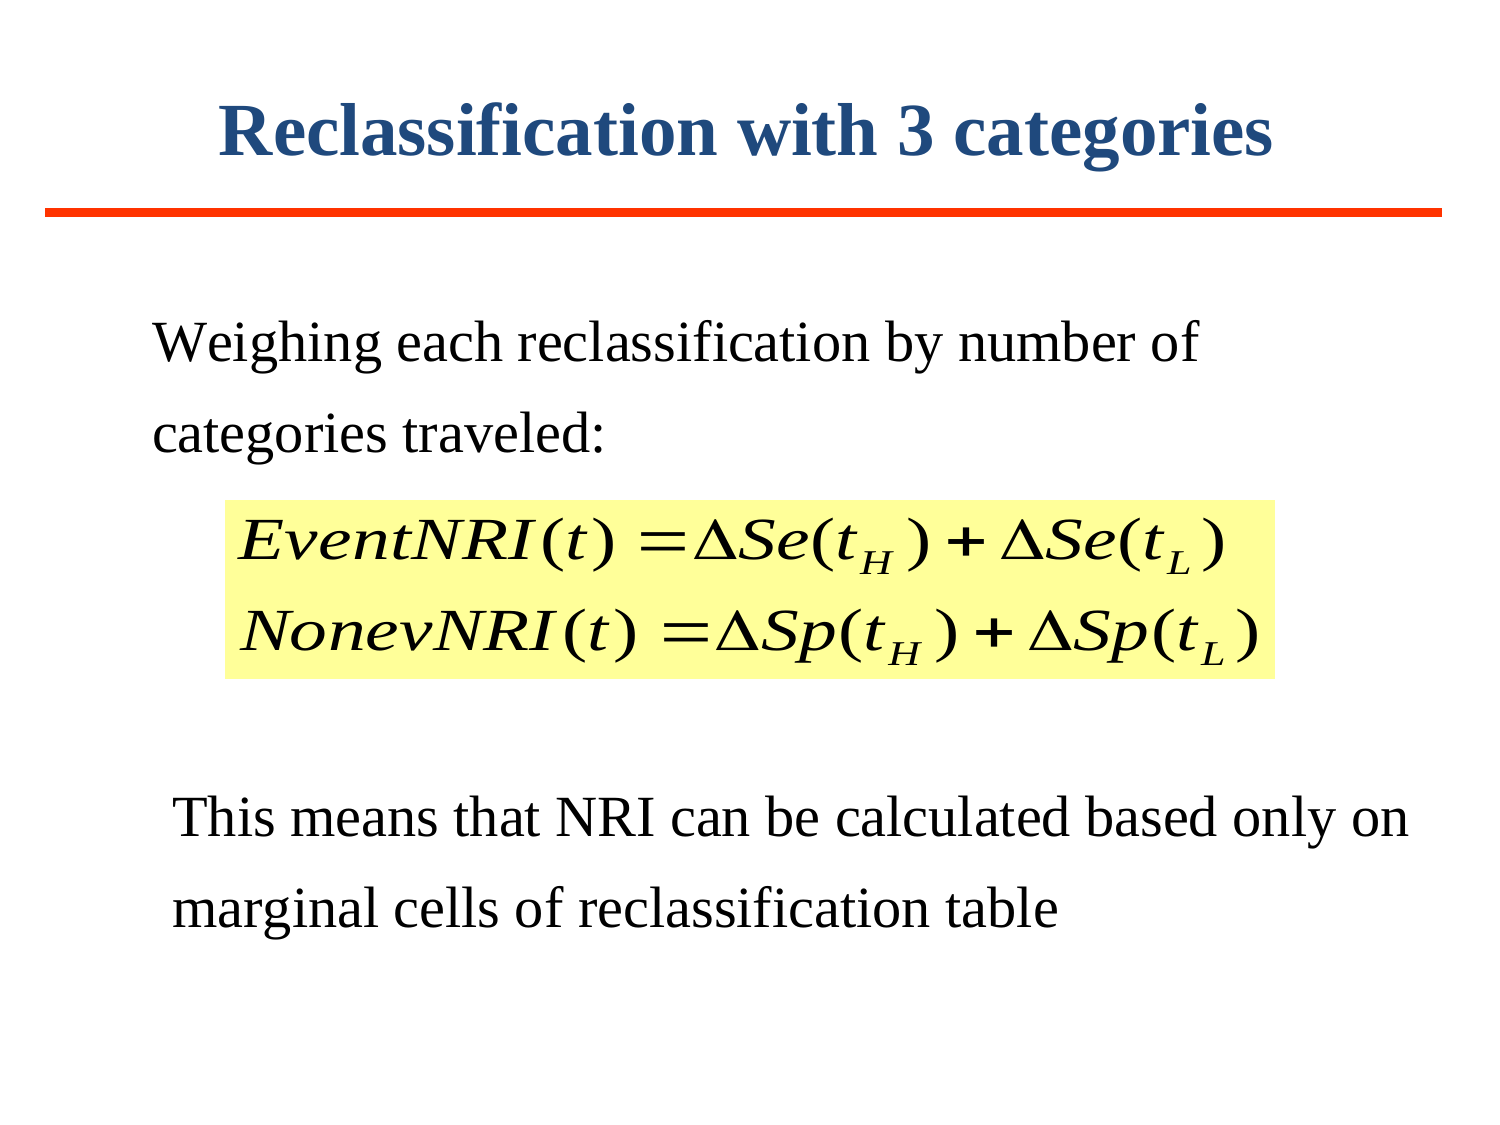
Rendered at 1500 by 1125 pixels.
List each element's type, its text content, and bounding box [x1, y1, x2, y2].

text_box Reclassification with 3 categories [99, 37, 1413, 208]
text_box This means that NRI can be calculated based only on marginal cells of reclassification table [157, 749, 1433, 948]
chart [225, 500, 1276, 680]
text_box Weighing each reclassification by number of categories traveled: [137, 274, 1413, 473]
